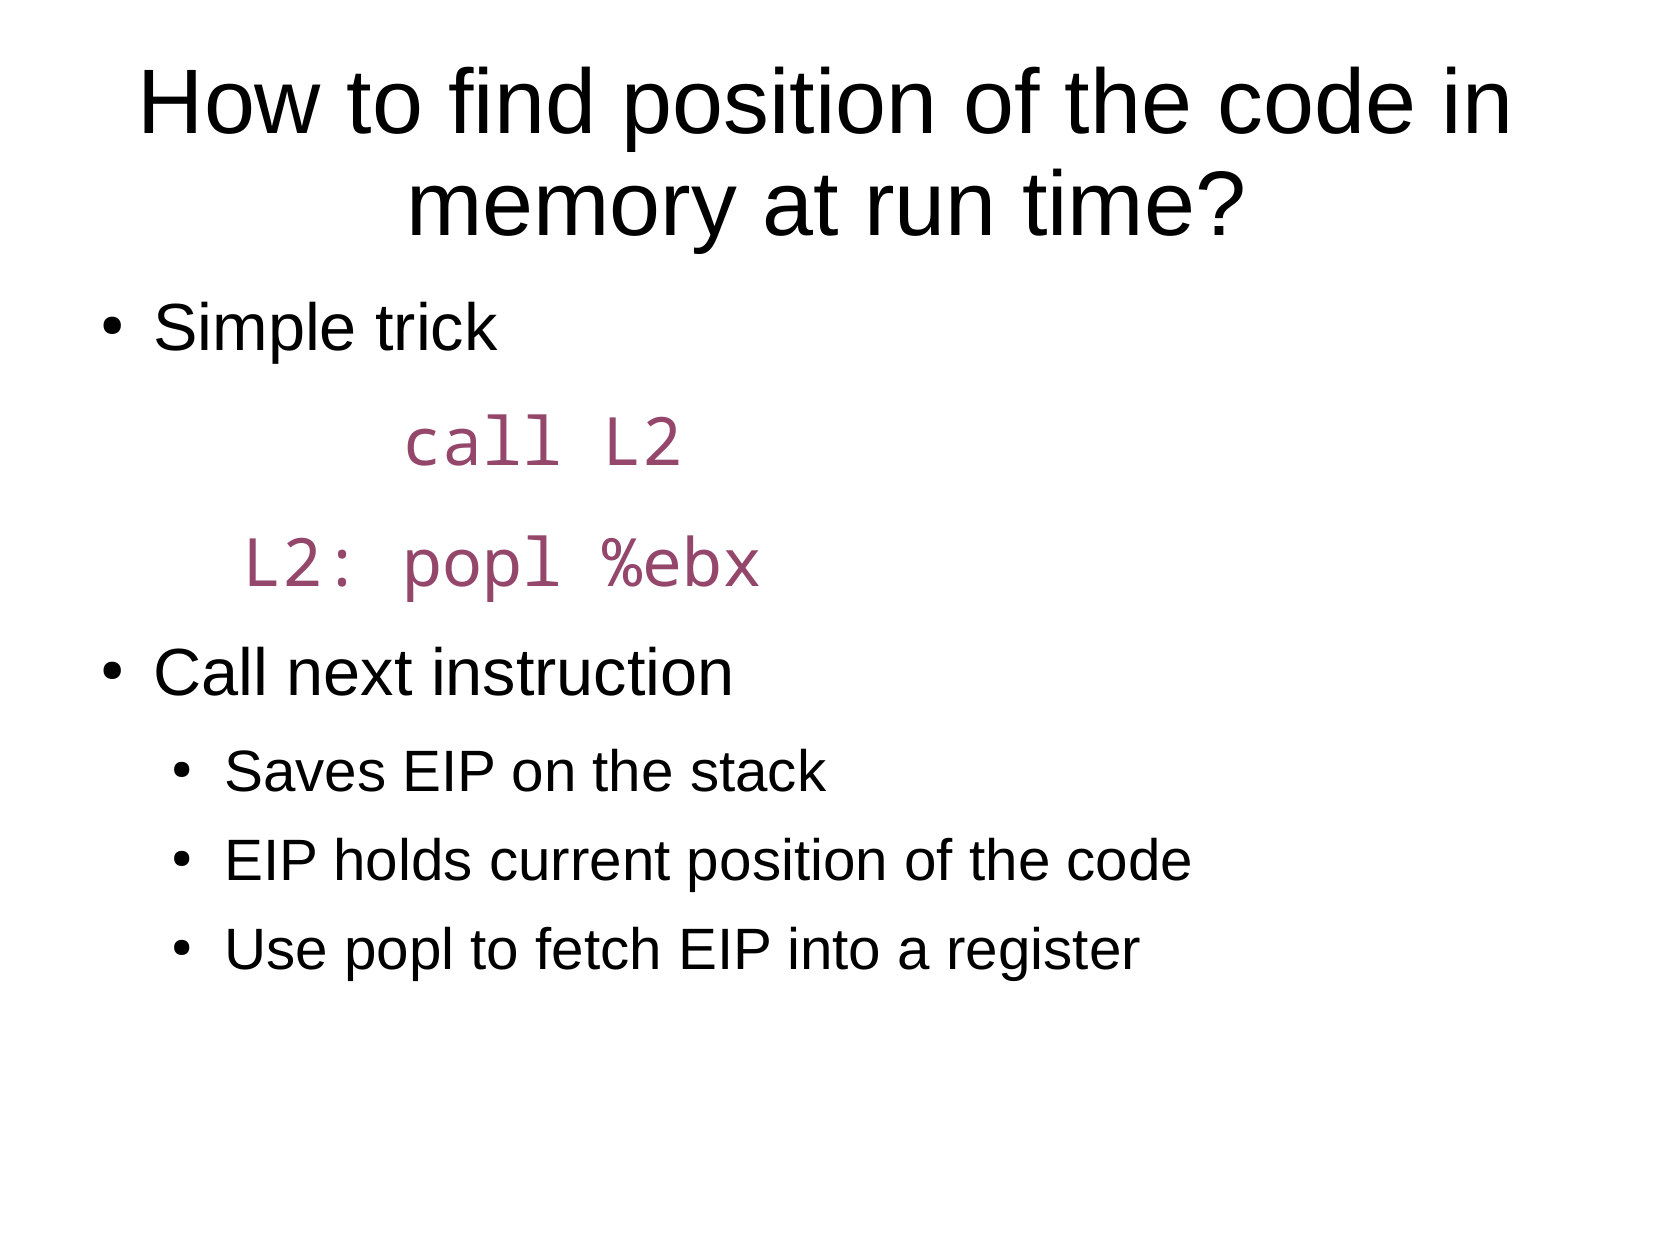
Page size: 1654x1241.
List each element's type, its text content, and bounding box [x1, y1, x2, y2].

list Simple trick call L2 L2: popl %ebx Call next instruction Saves EIP on the stack EIP holds current position of the code Use popl to fetch EIP into a register [82, 290, 1571, 1010]
title How to find position of the code in memory at run time? [82, 49, 1571, 257]
